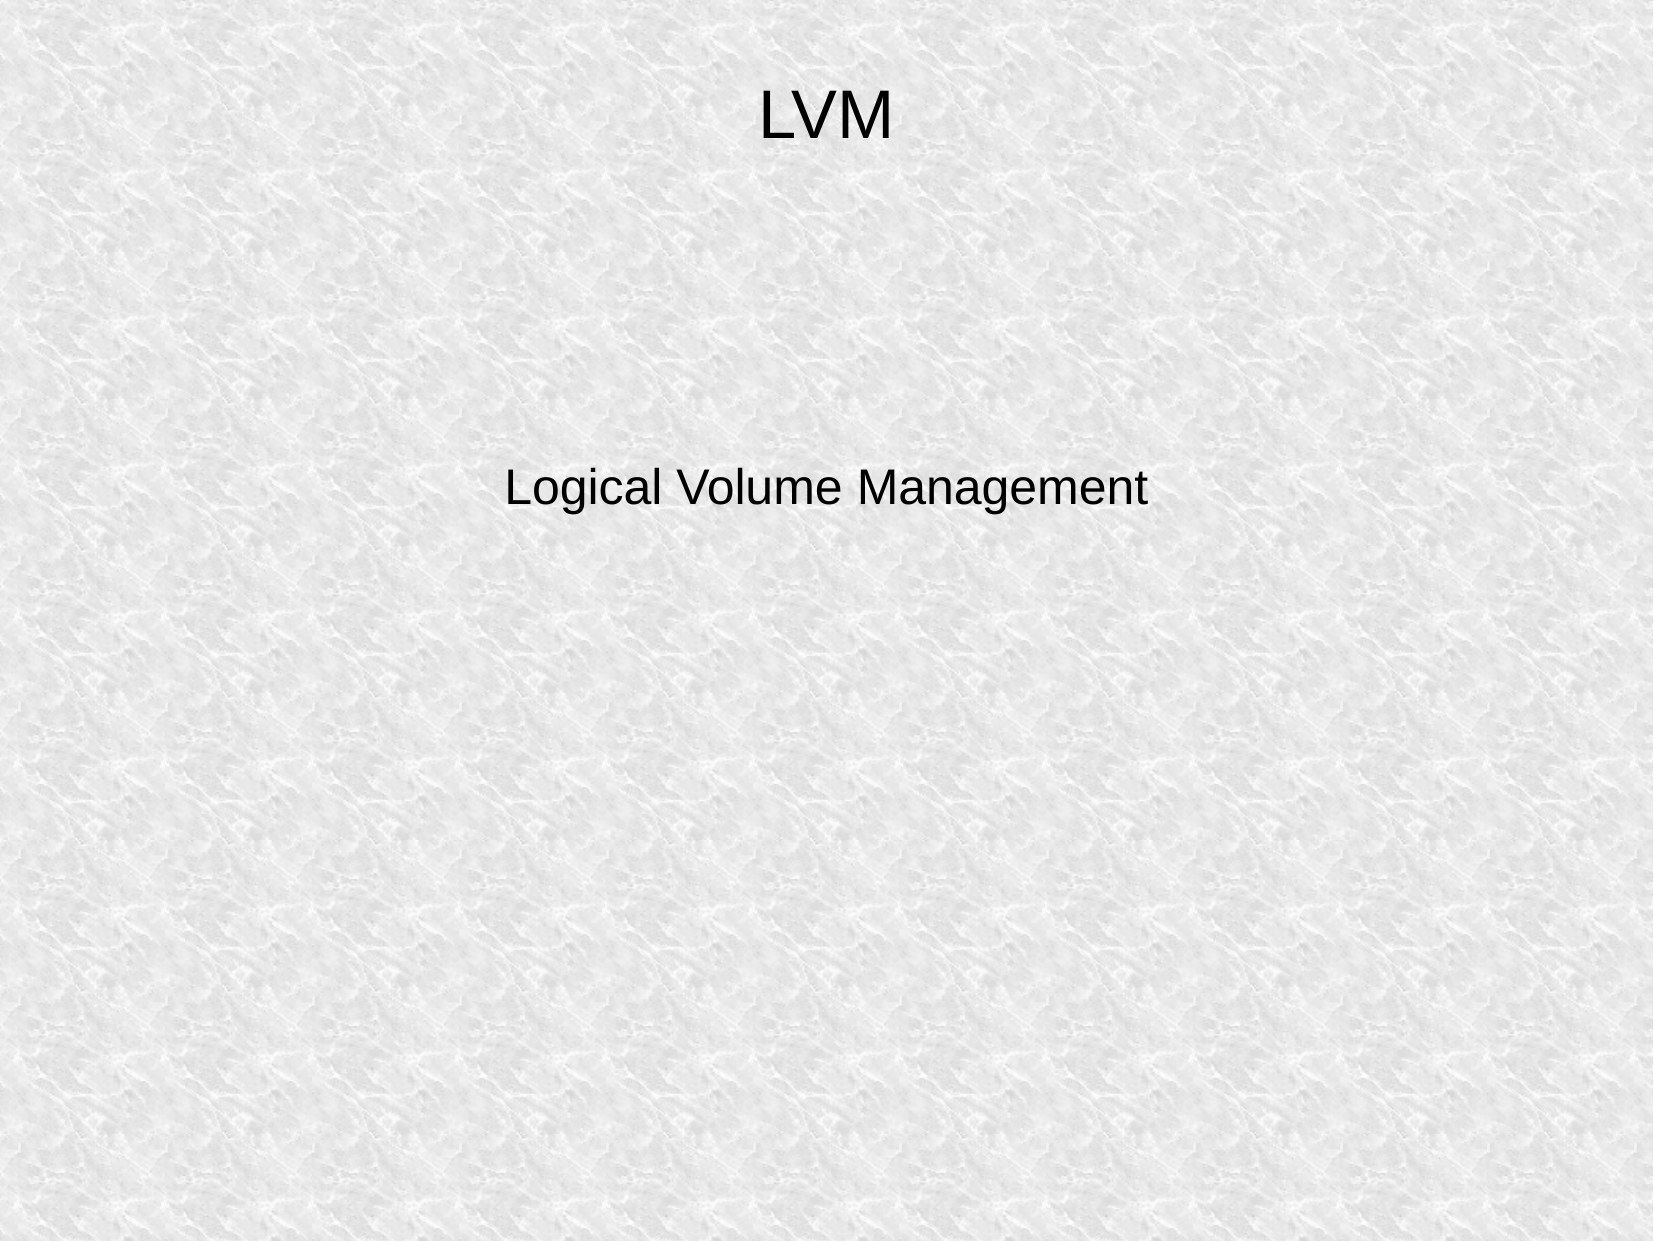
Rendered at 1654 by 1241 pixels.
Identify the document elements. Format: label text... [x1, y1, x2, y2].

title LVM [82, 37, 1571, 193]
picture [0, 0, 1654, 1241]
subtitle Logical Volume Management [82, 217, 1571, 758]
